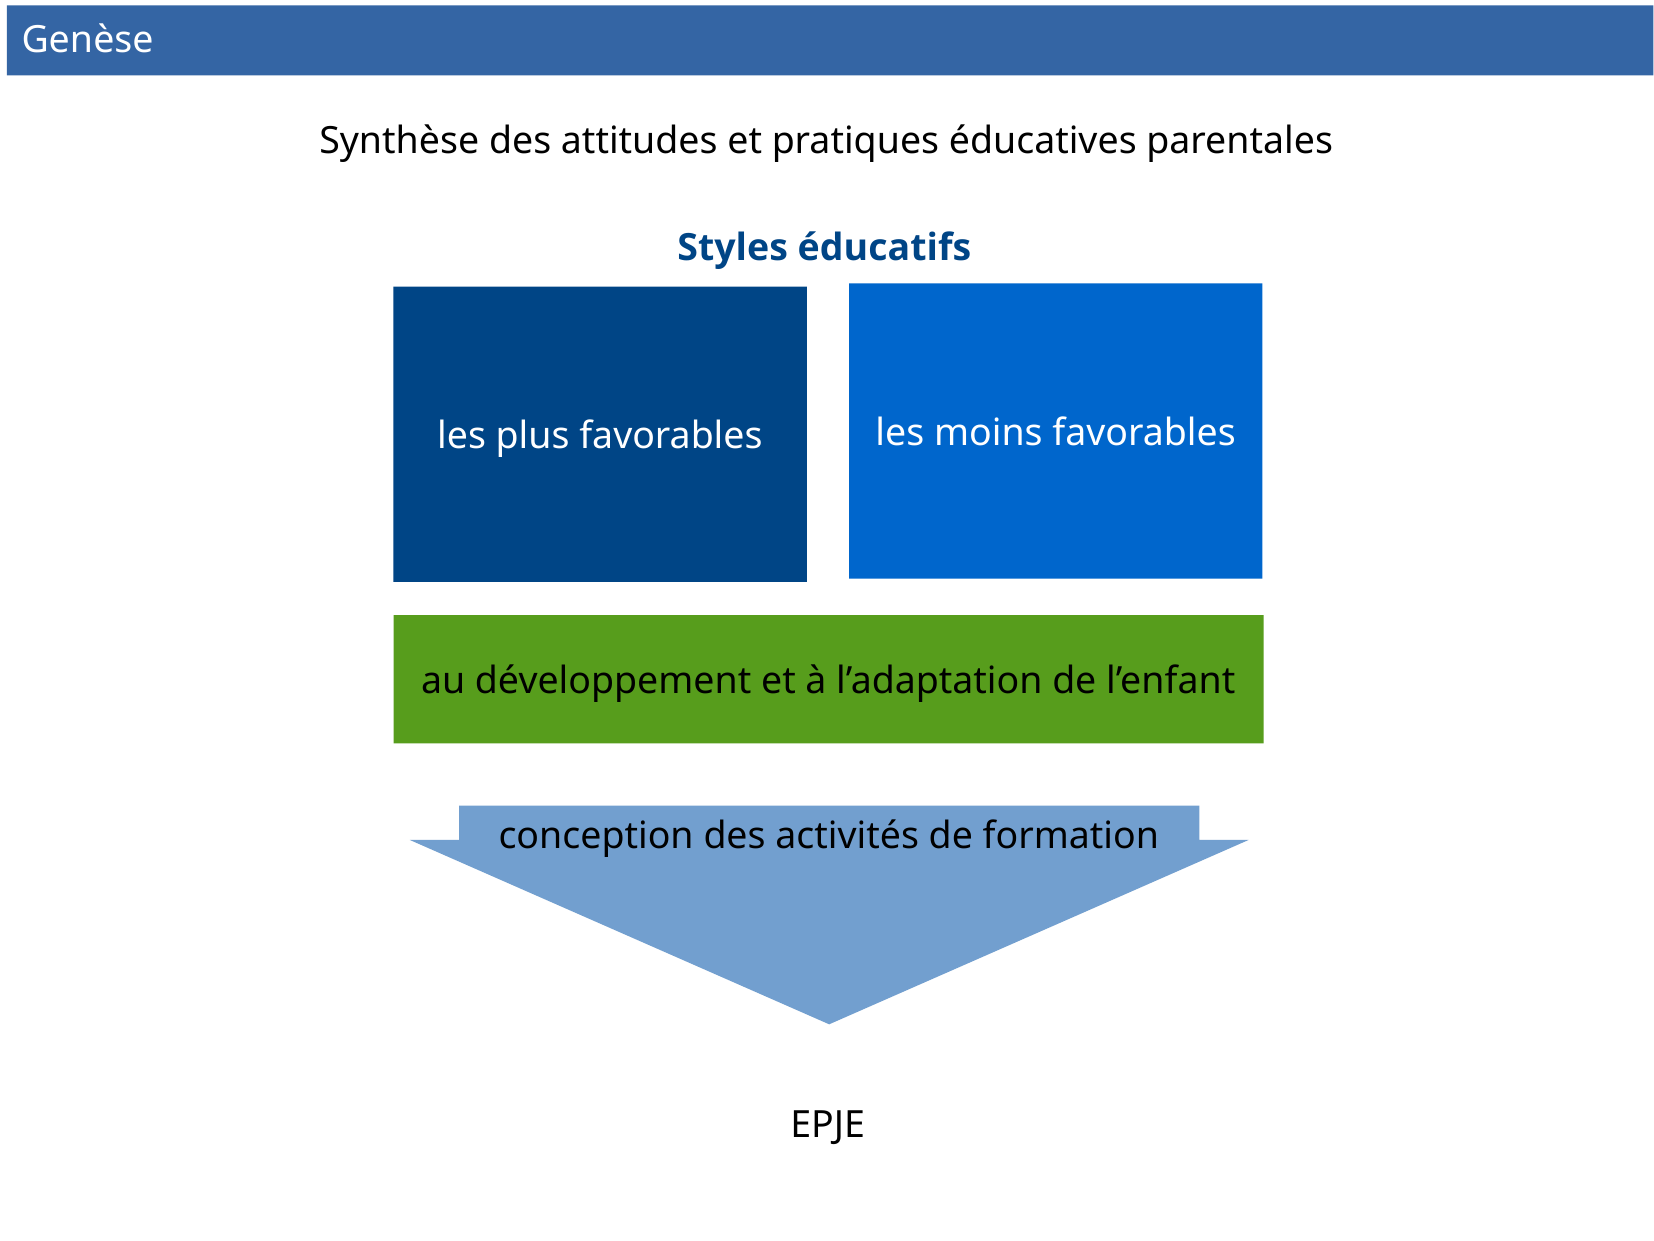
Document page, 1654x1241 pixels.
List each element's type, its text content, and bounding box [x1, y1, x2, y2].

text_box Genèse [6, 5, 1654, 76]
text_box conception des activités de formation [409, 805, 1249, 1025]
text_box au développement et à l’adaptation de l’enfant [393, 615, 1264, 744]
text_box les plus favorables [393, 286, 807, 582]
text_box Styles éducatifs [393, 213, 1256, 275]
text_box les moins favorables [849, 283, 1263, 579]
text_box EPJE [747, 1090, 908, 1211]
text_box Synthèse des attitudes et pratiques éducatives parentales [194, 106, 1459, 167]
